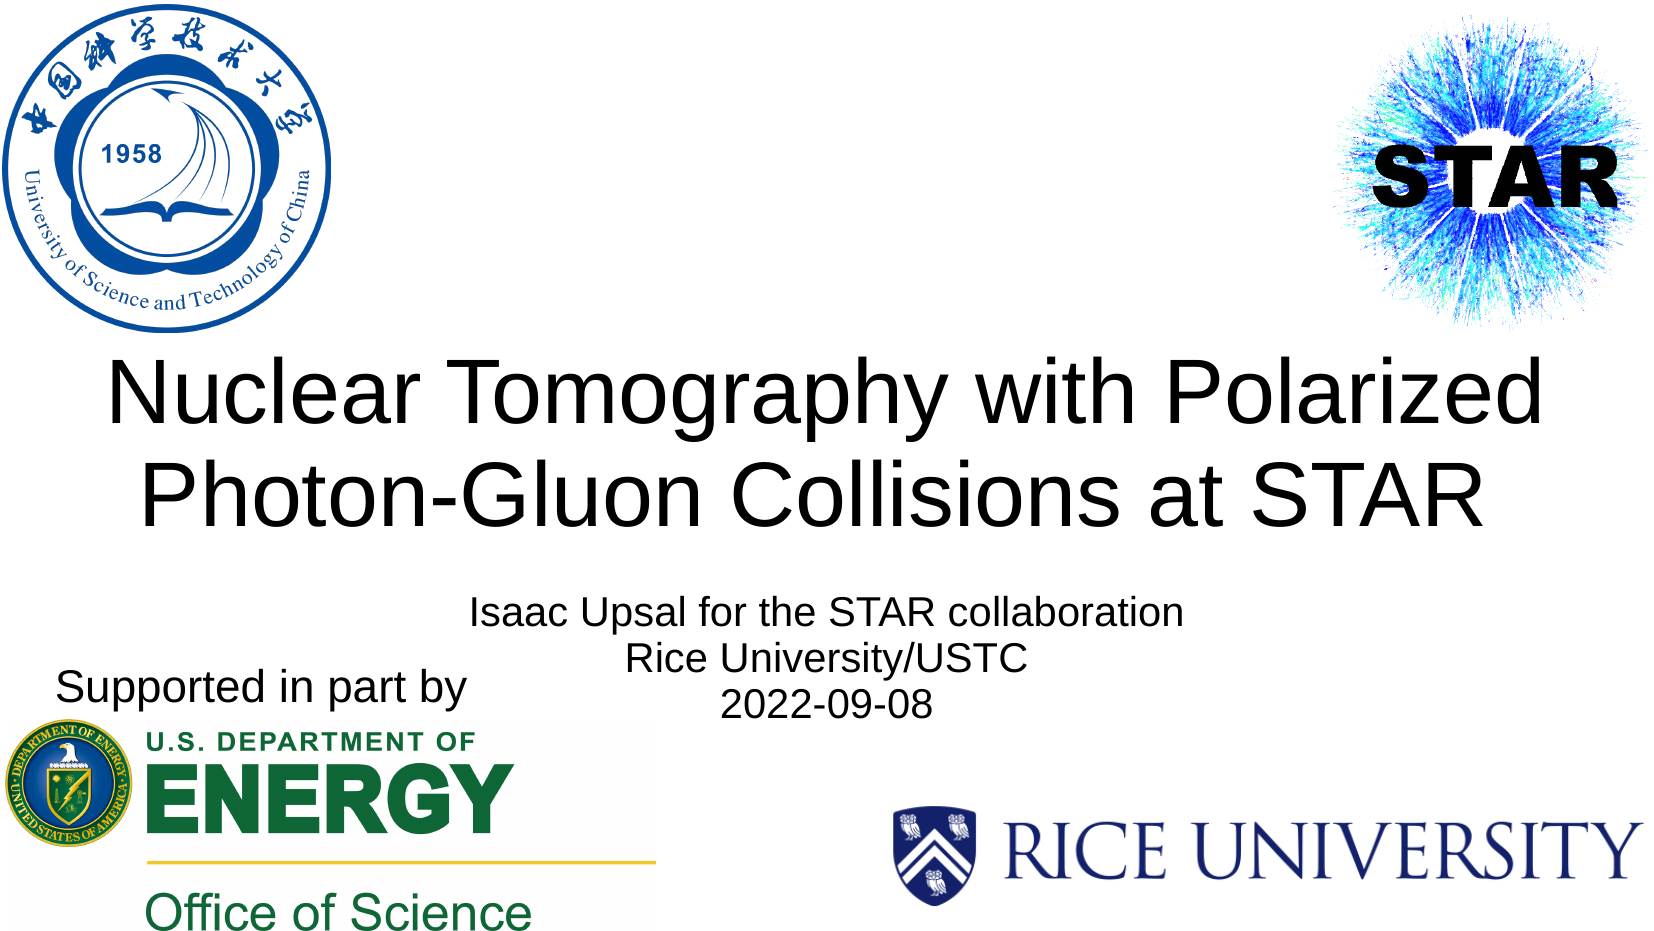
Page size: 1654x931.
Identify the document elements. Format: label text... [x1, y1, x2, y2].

picture [2, 4, 331, 333]
picture [885, 776, 1654, 931]
text_box Supported in part by [40, 654, 483, 787]
picture [5, 719, 656, 931]
picture [1320, 0, 1654, 345]
title Nuclear Tomography with Polarized Photon-Gluon Collisions at STAR [82, 187, 1571, 580]
title Isaac Upsal for the STAR collaboration Rice University/USTC 2022-09-08 [82, 580, 1571, 736]
